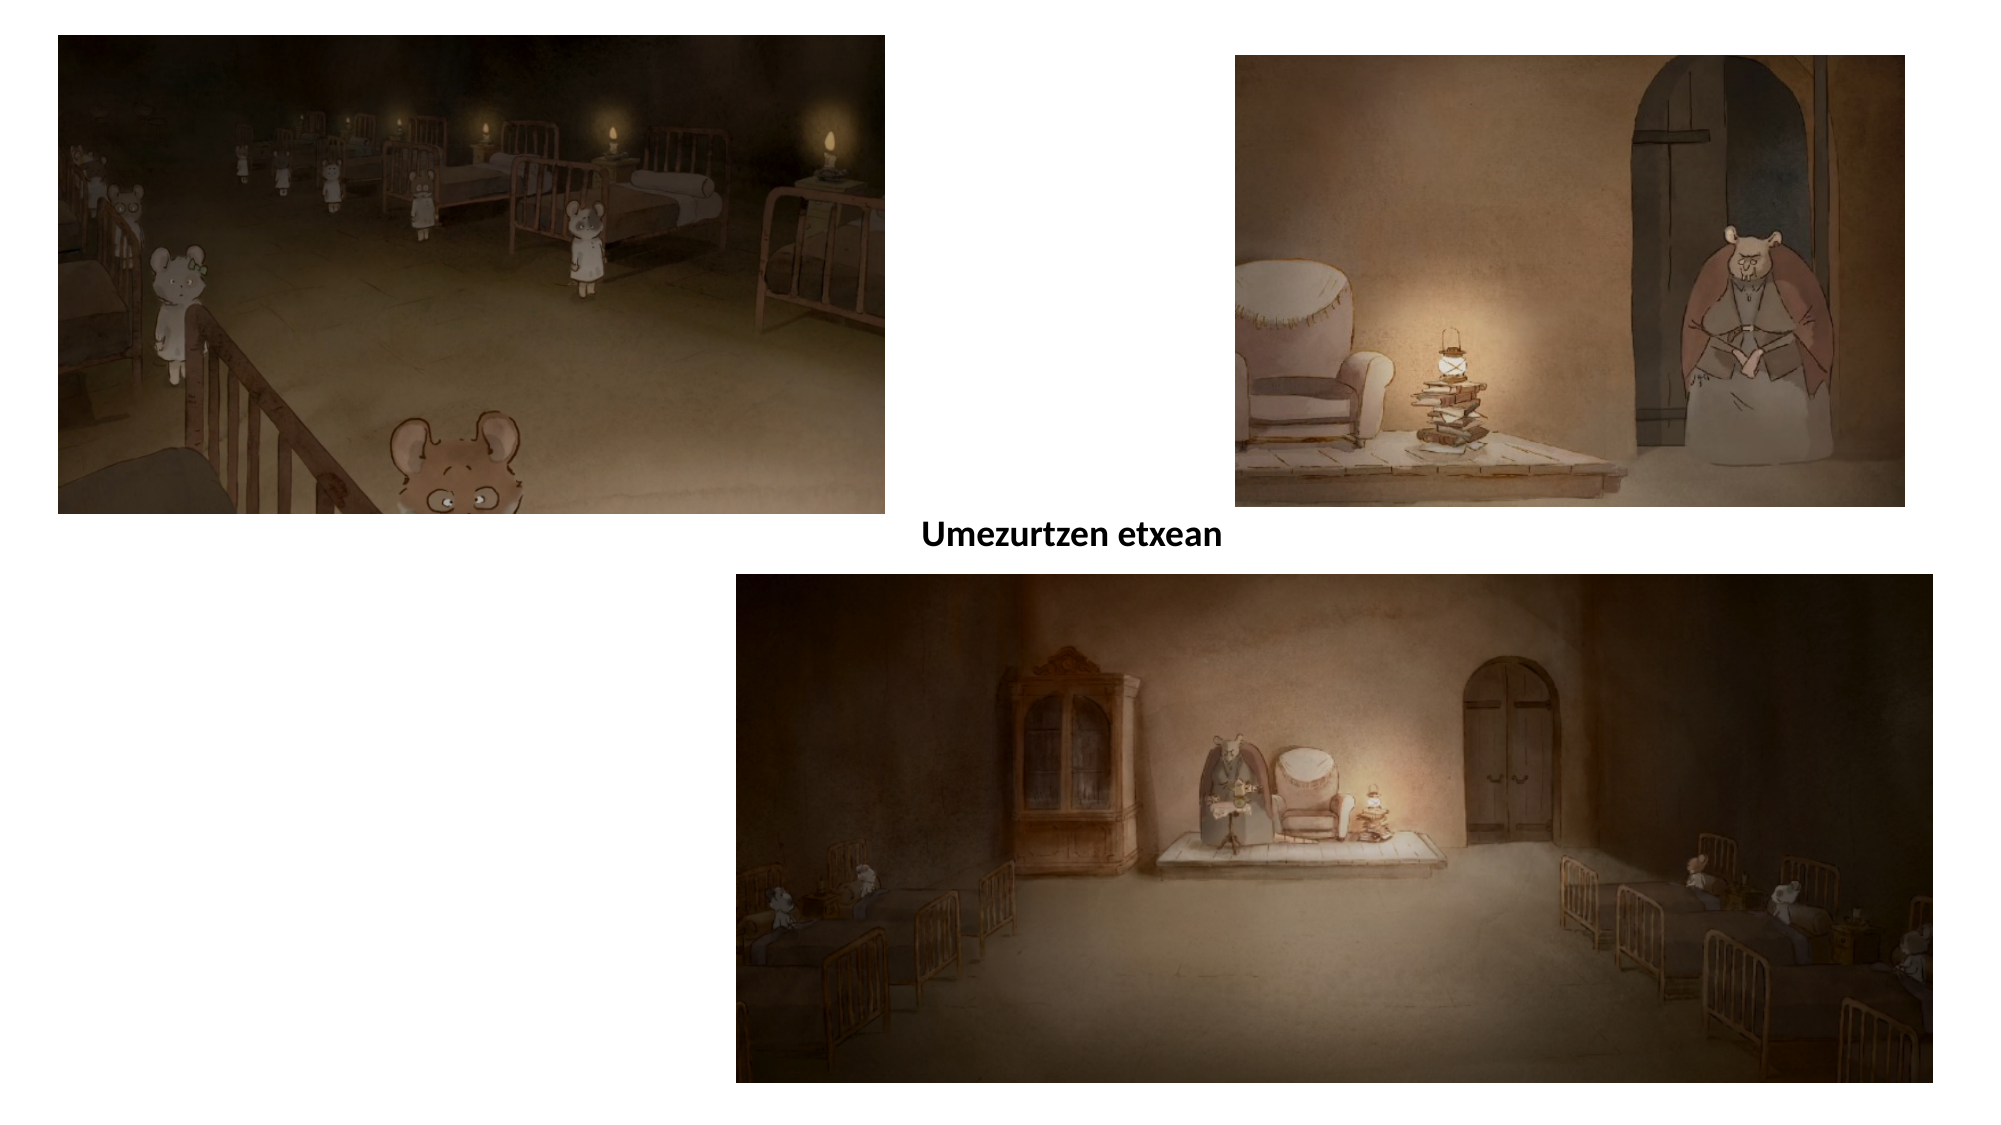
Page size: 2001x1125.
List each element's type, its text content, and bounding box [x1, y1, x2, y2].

picture [58, 35, 885, 514]
text_box Umezurtzen etxean [906, 501, 1253, 562]
picture [1235, 55, 1905, 507]
picture [736, 574, 1933, 1083]
